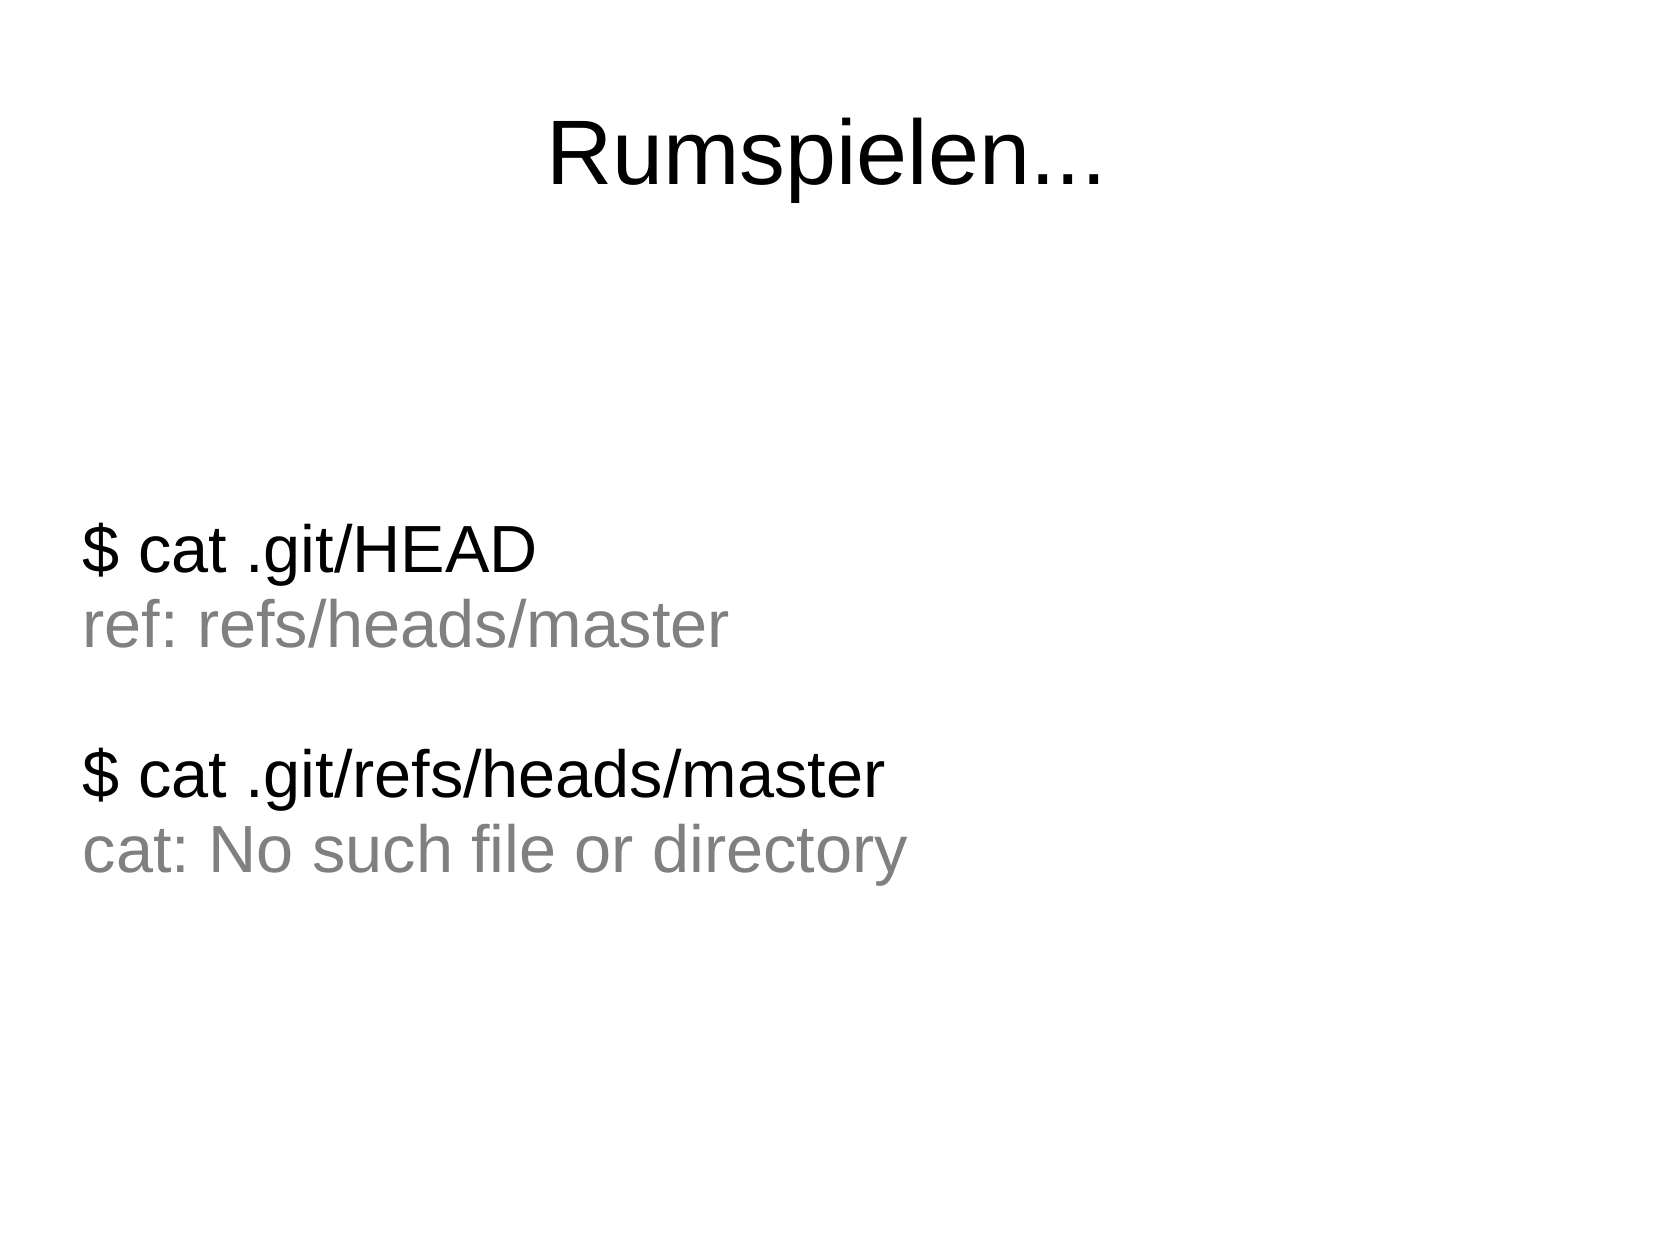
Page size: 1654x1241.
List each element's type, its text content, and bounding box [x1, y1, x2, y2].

subtitle $ cat .git/HEAD ref: refs/heads/master $ cat .git/refs/heads/master cat: No such file or directory [82, 297, 1571, 1102]
title Rumspielen... [82, 49, 1571, 257]
